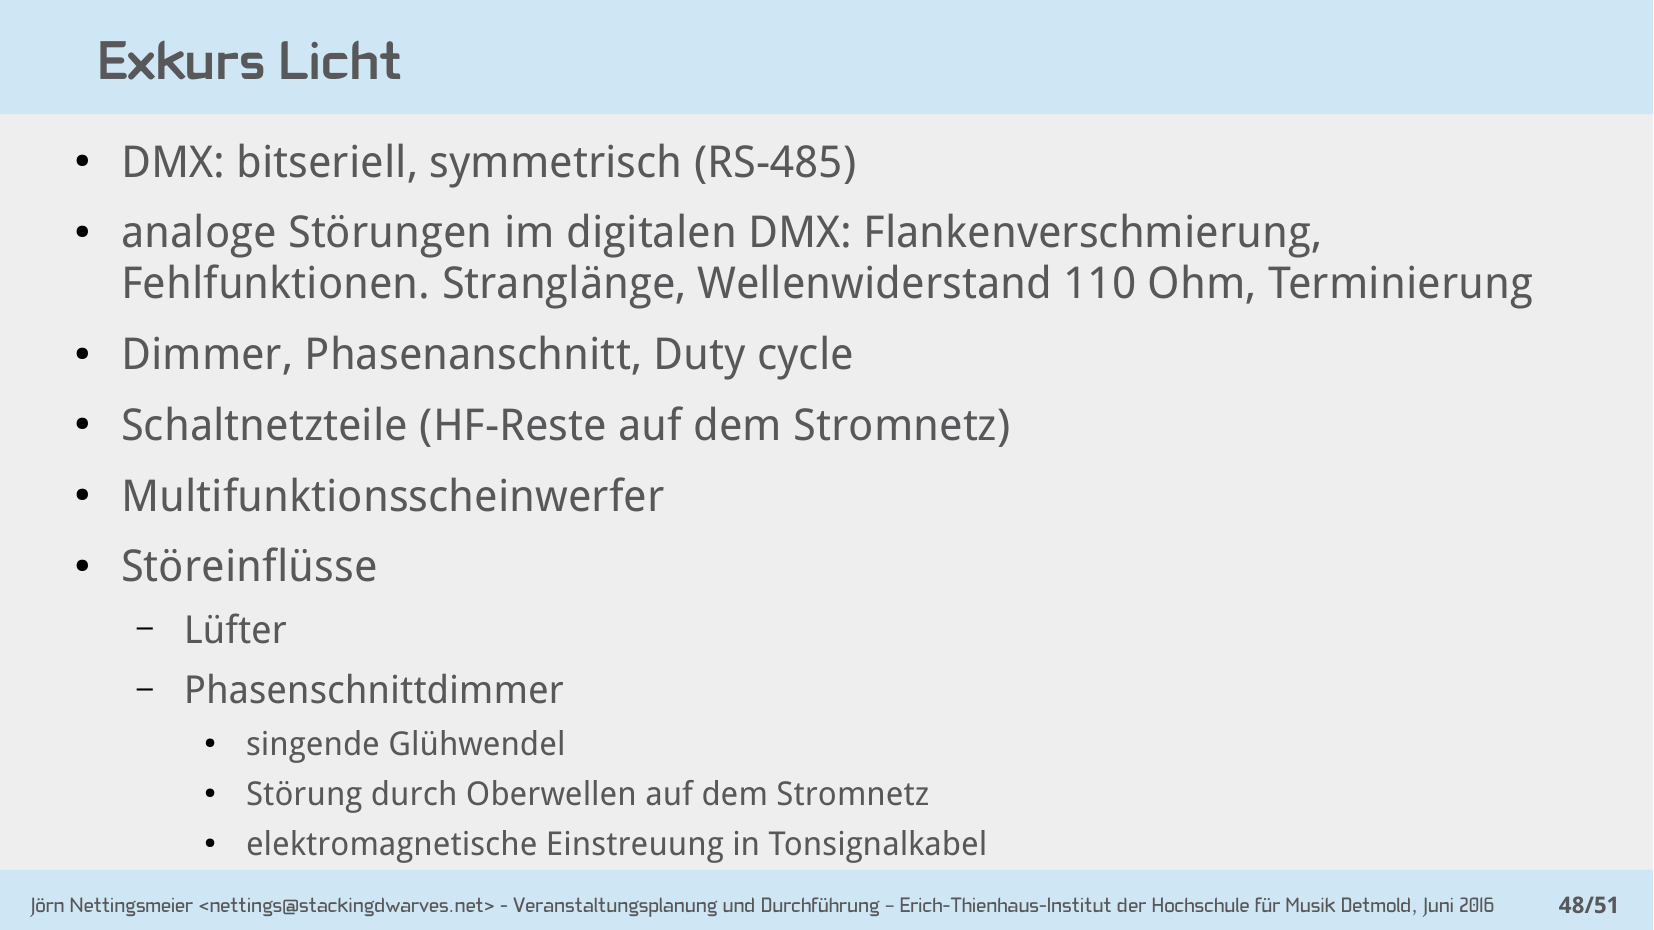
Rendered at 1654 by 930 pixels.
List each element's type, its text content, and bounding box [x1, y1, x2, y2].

title Exkurs Licht [97, 0, 1537, 136]
text_box [58, 136, 1576, 876]
